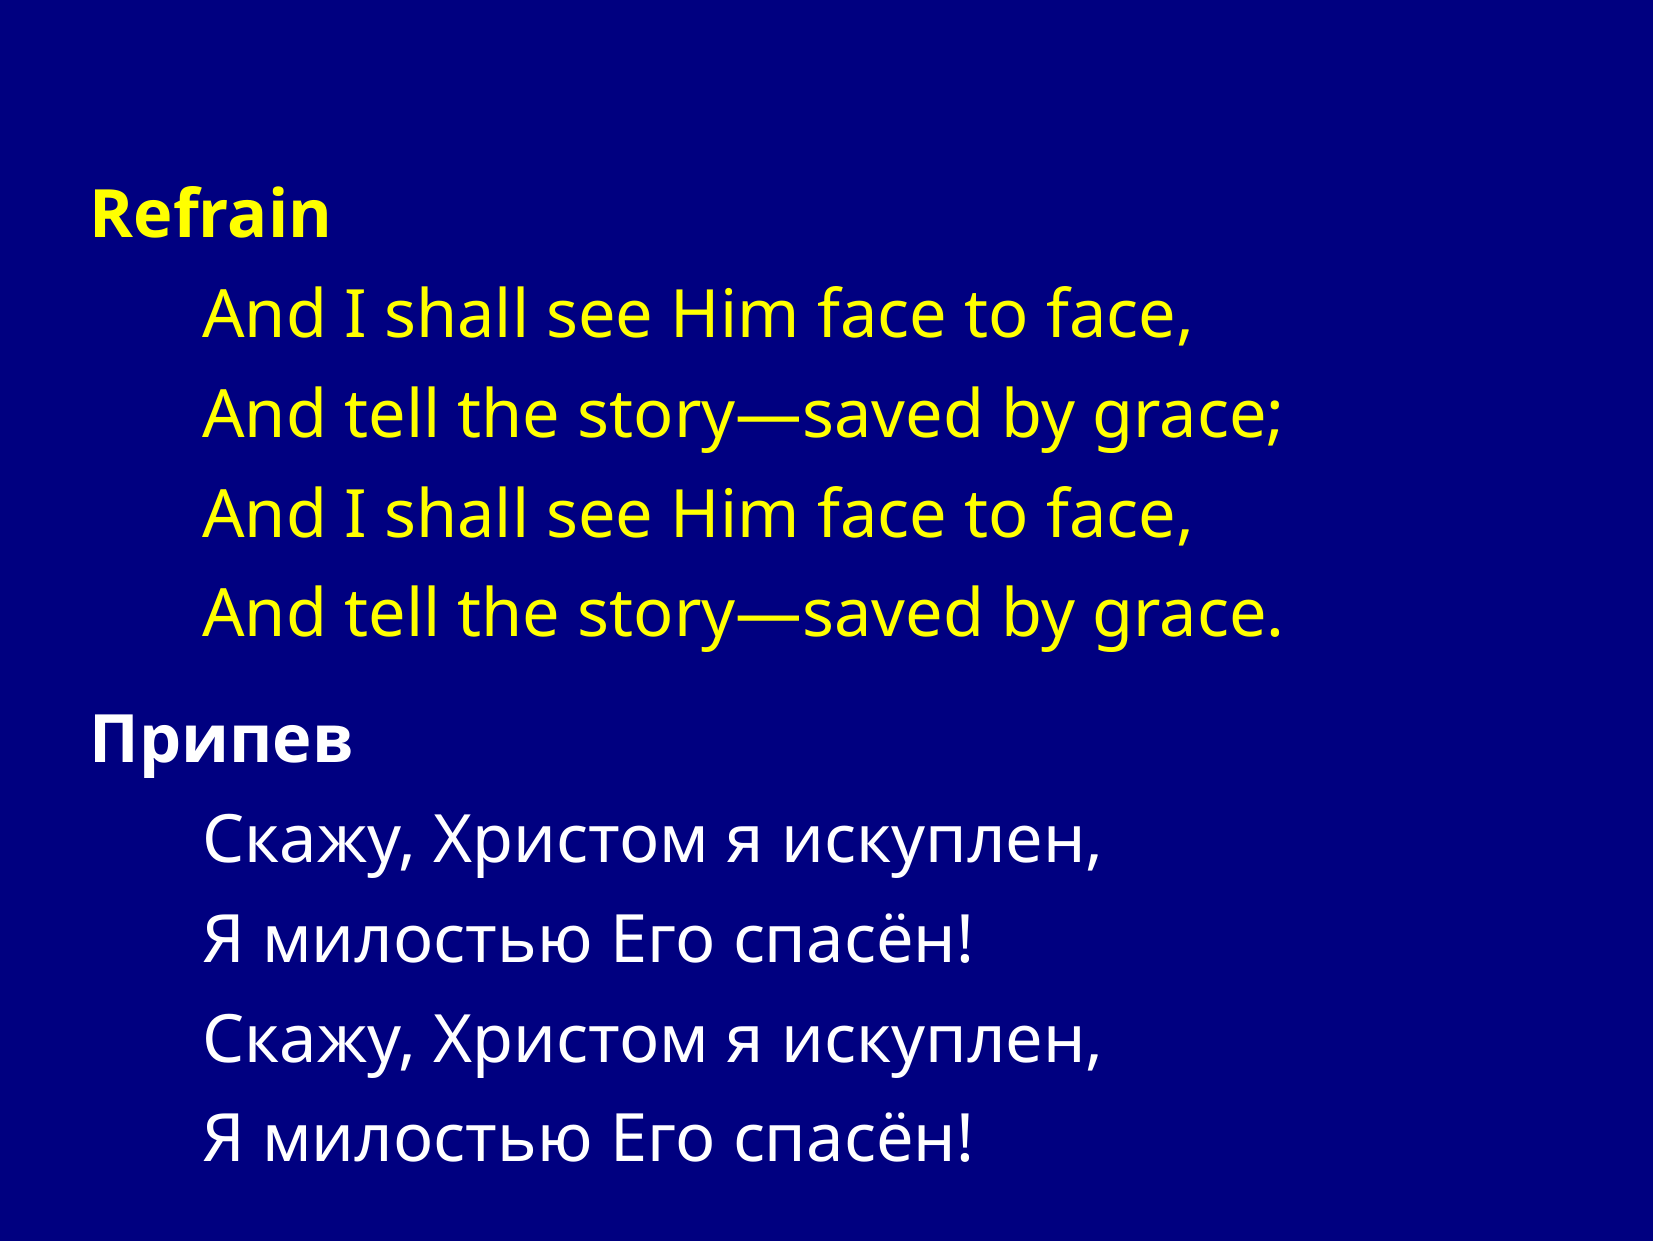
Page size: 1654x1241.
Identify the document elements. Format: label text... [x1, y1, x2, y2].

text_box Припев Скажу, Христом я искуплен, Я милостью Его спасён! Скажу, Христом я искуплен, Я милостью Его спасён! [75, 675, 1576, 1163]
text_box Refrain And I shall see Him face to face, And tell the story—saved by grace; And I shall see Him face to face, And tell the story—saved by grace. [75, 150, 1576, 638]
